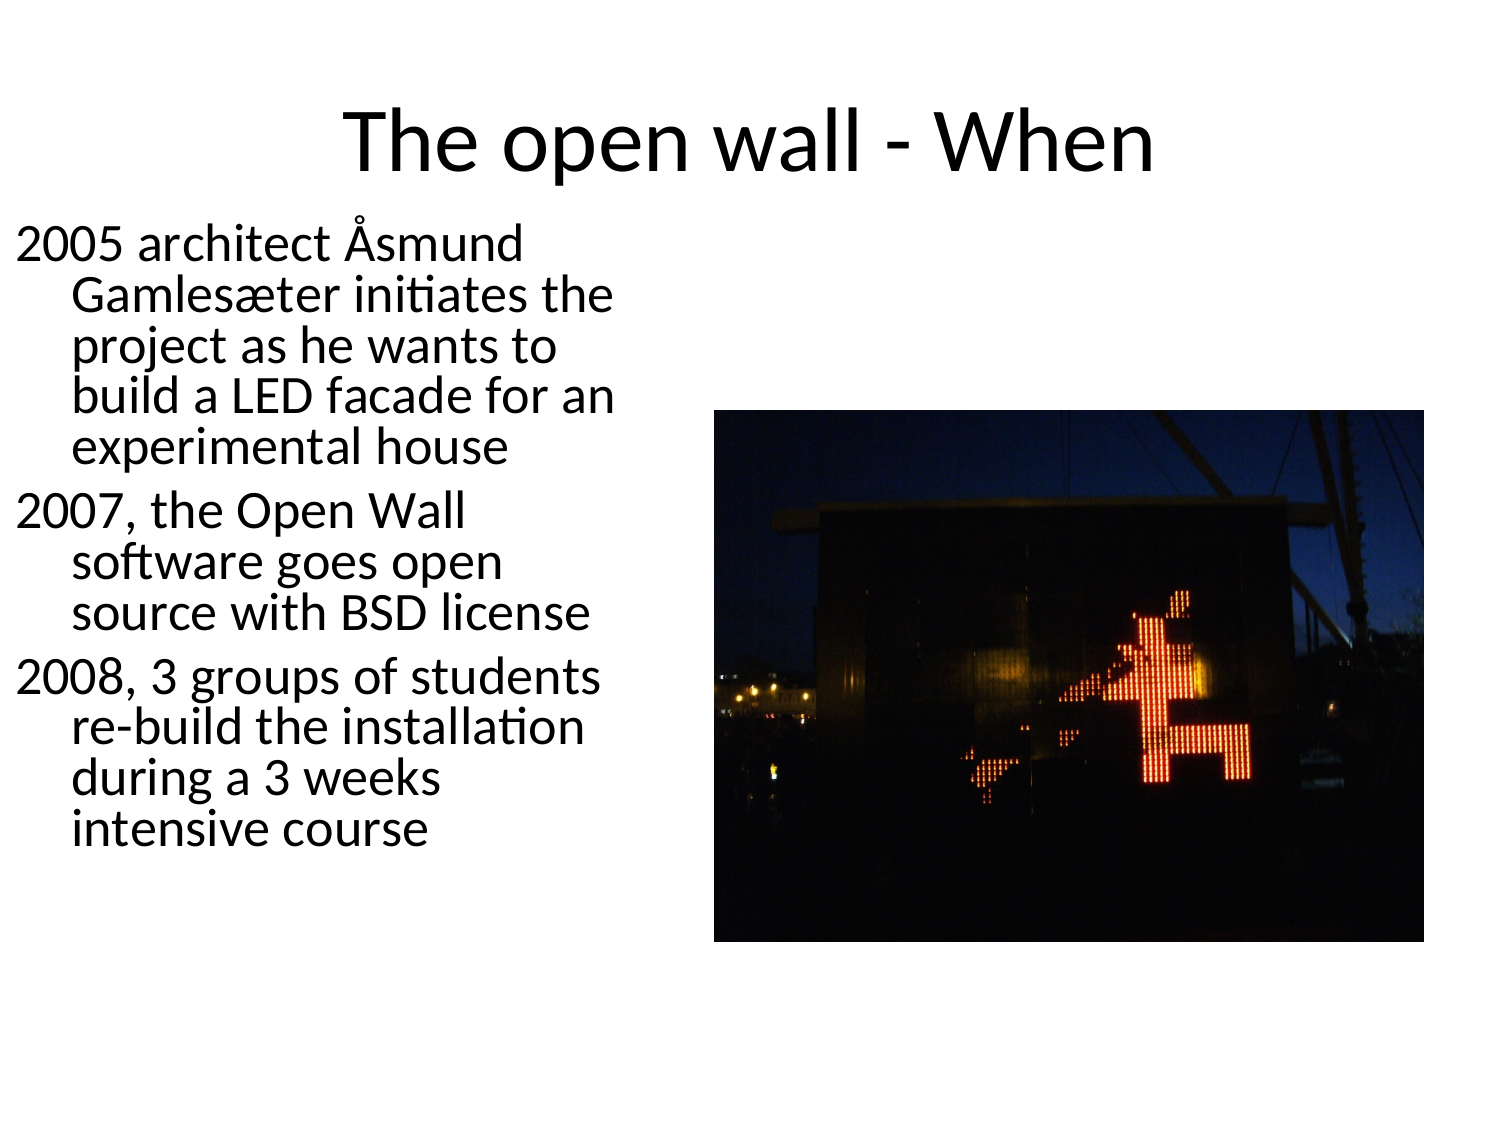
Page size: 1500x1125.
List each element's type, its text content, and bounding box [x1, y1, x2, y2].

text_box The open wall - When [75, 45, 1426, 233]
text_box 2005 architect Åsmund Gamlesæter initiates the project as he wants to build a LED facade for an experimental house 2007, the Open Wall software goes open source with BSD license 2008, 3 groups of students re-build the installation during a 3 weeks intensive course [0, 213, 663, 1025]
picture [714, 410, 1424, 942]
